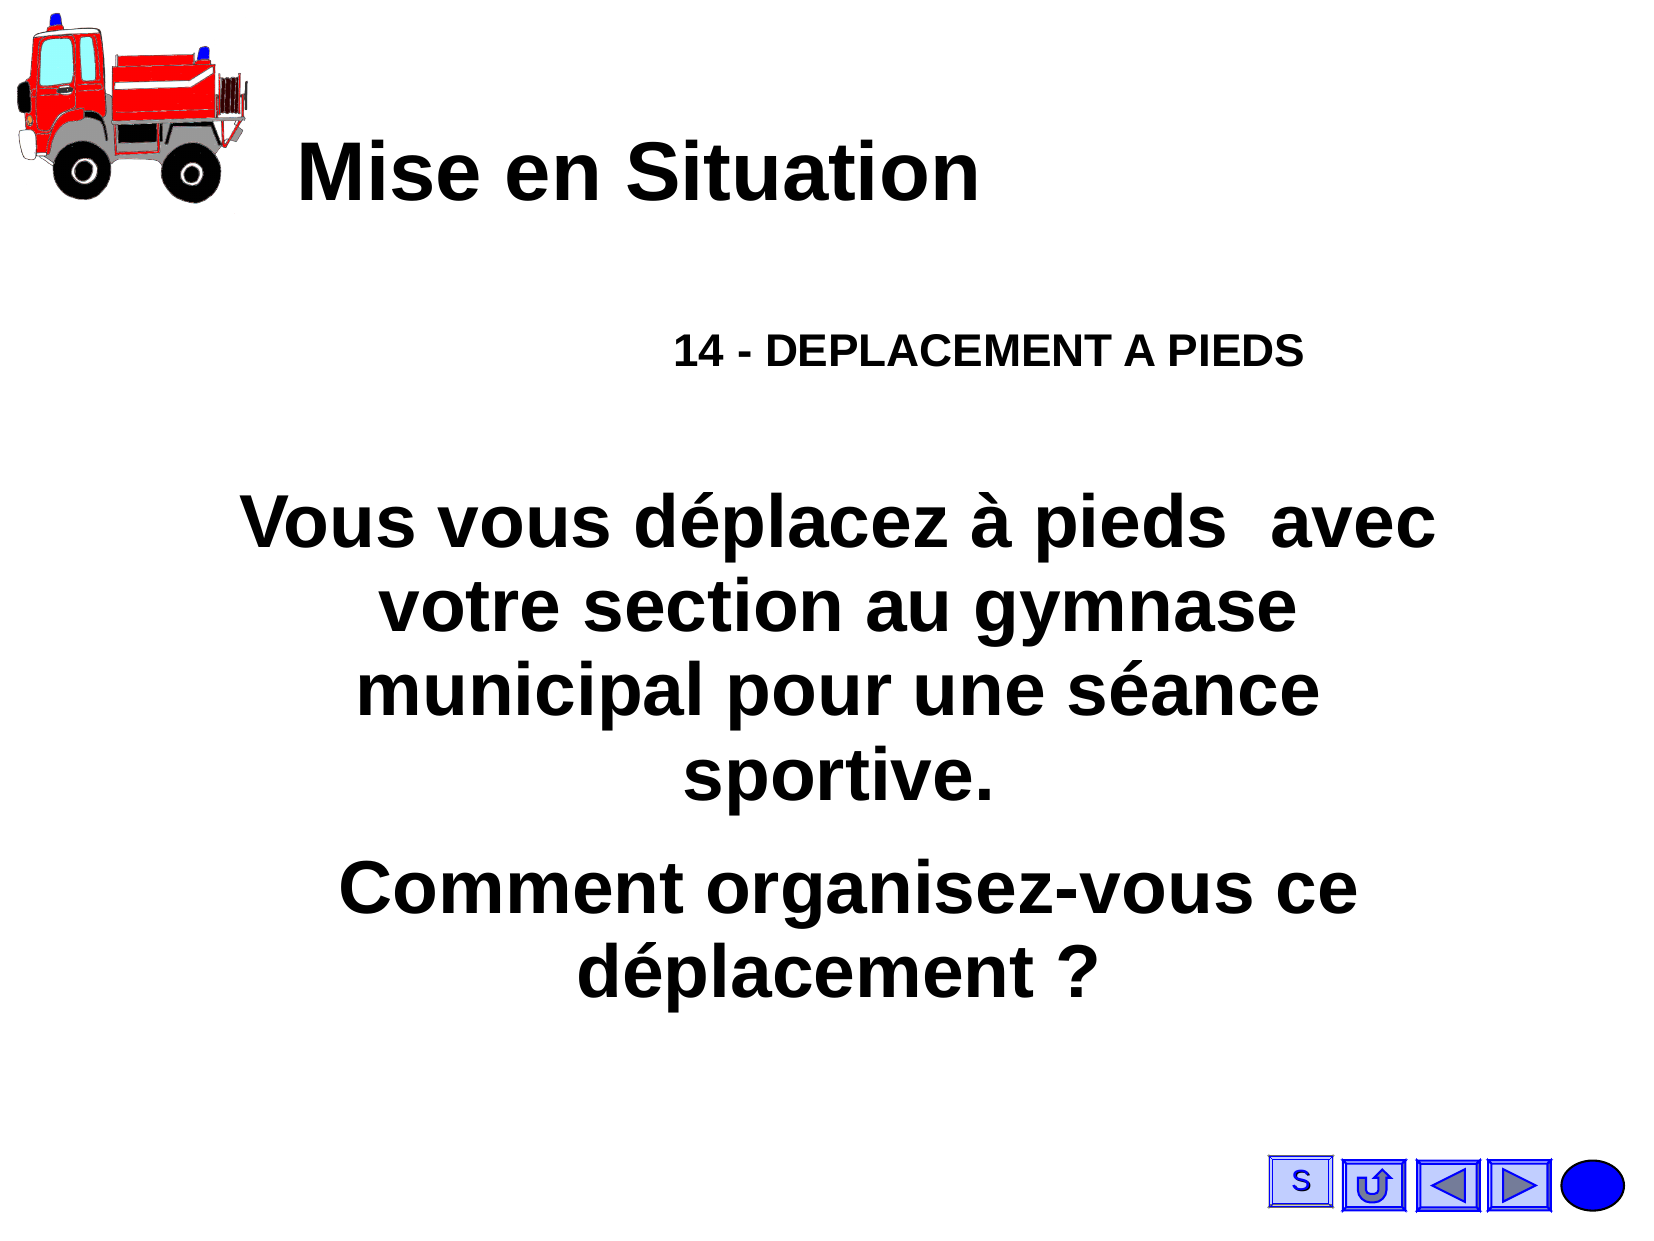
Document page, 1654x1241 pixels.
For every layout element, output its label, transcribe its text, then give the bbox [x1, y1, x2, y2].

text_box [1561, 1160, 1625, 1211]
text_box 14 - DEPLACEMENT A PIEDS [673, 324, 1536, 430]
list Vous vous déplacez à pieds avec votre section au gymnase municipal pour une séance sportive. Comment organisez-vous ce déplacement ? [201, 472, 1477, 1022]
picture [8, 8, 257, 216]
text_box Mise en Situation [281, 118, 1020, 227]
